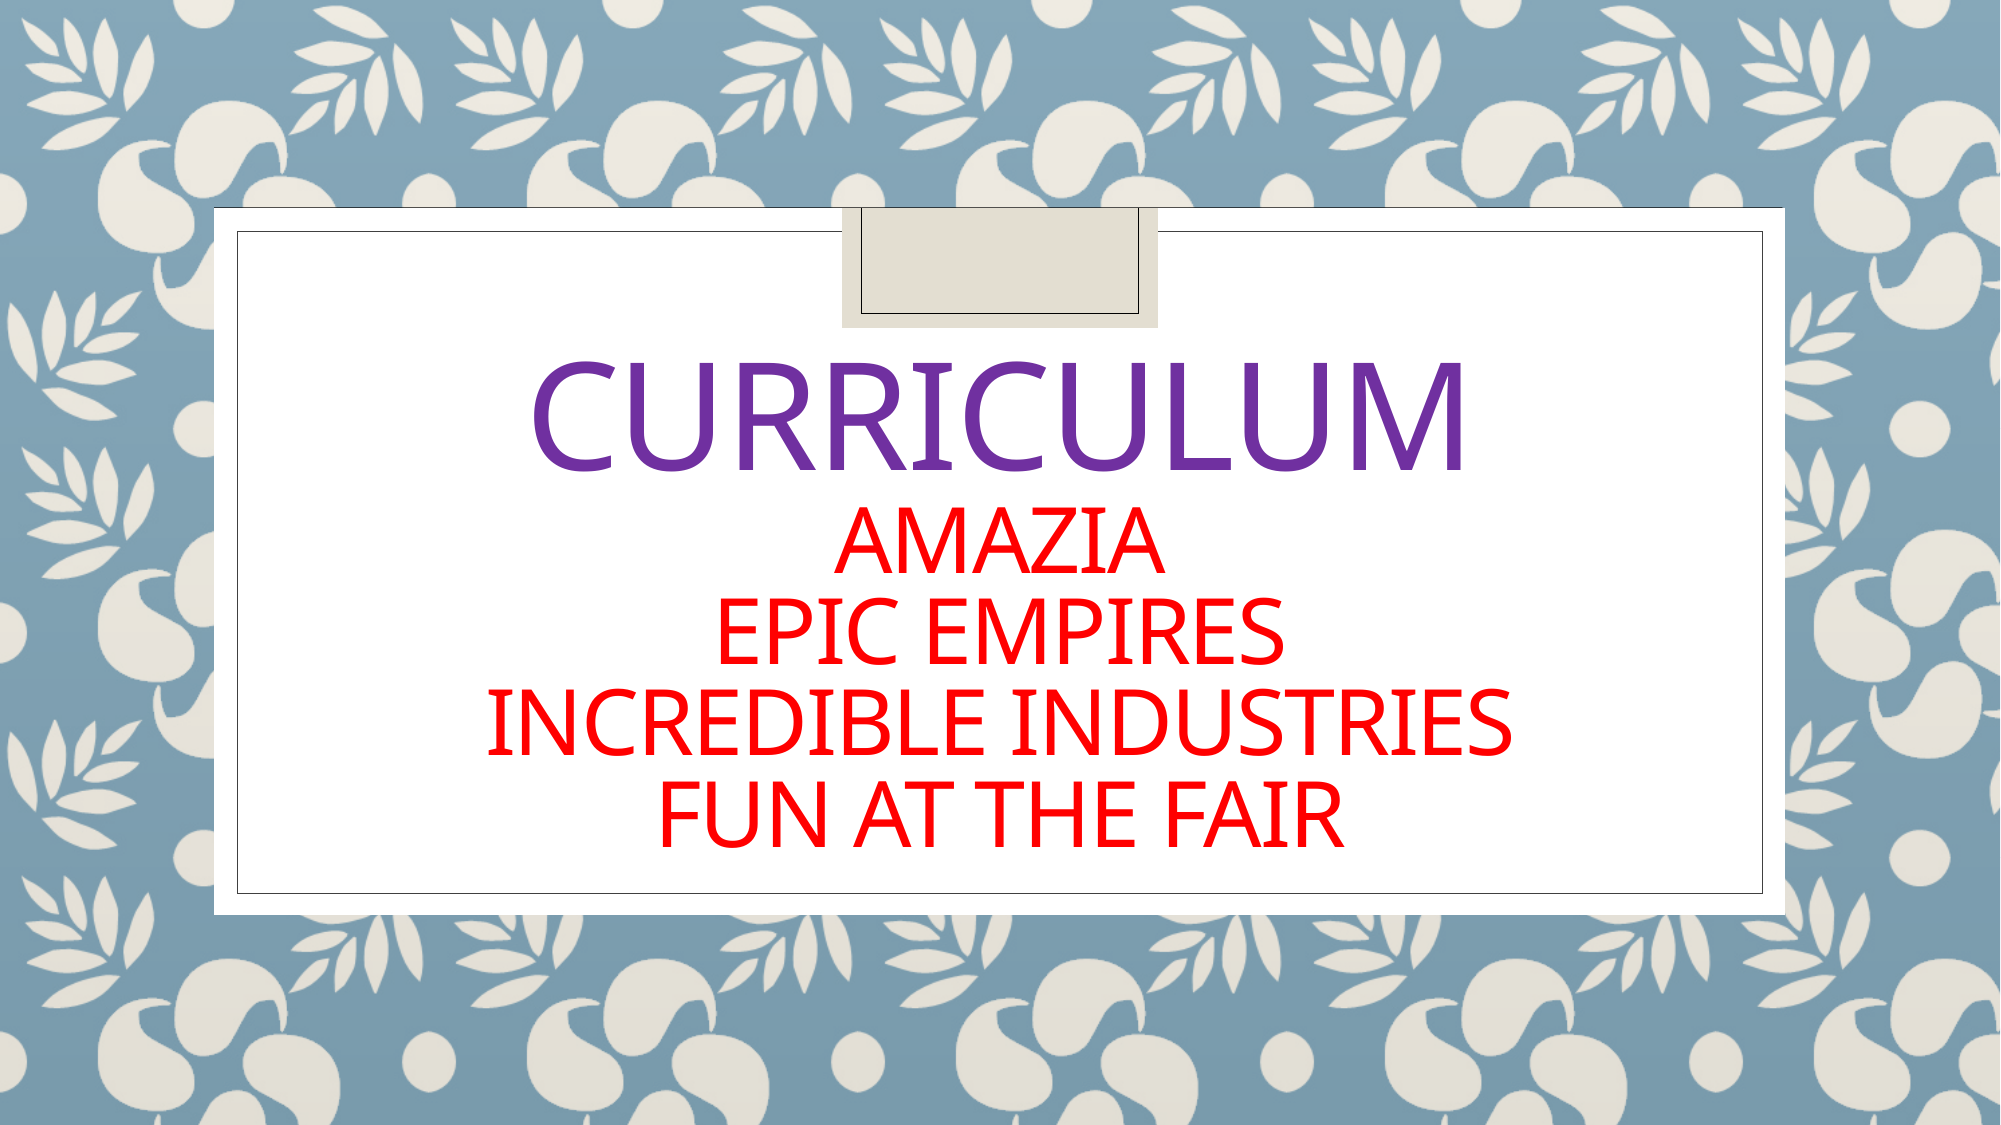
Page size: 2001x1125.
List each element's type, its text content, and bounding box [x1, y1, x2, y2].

title Curriculum Amazia epic empires incredible industries fun at the fair [256, 343, 1745, 769]
